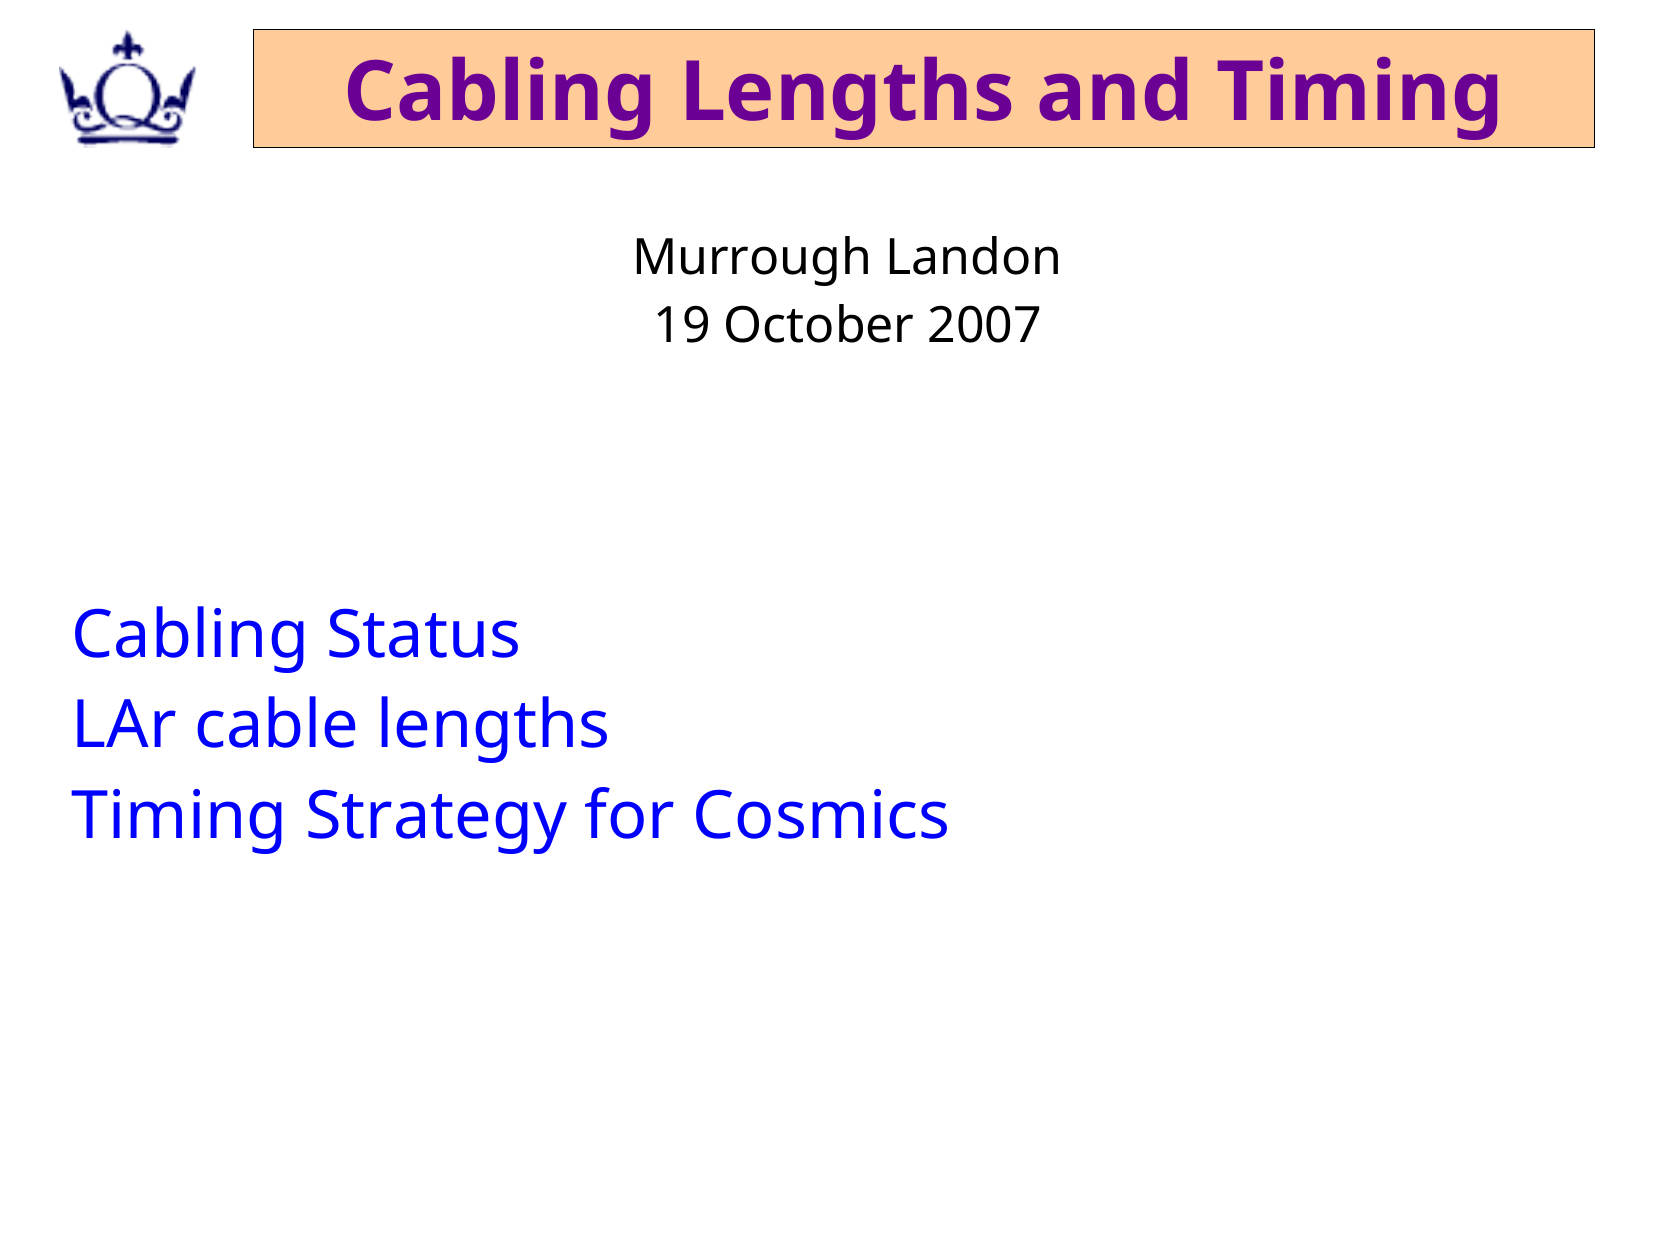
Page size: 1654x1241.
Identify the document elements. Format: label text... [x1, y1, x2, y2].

text_box Murrough Landon 19 October 2007 [476, 220, 1219, 361]
list Cabling Status LAr cable lengths Timing Strategy for Cosmics [54, 585, 1590, 1090]
picture [59, 29, 200, 148]
title Cabling Lengths and Timing [253, 29, 1595, 148]
